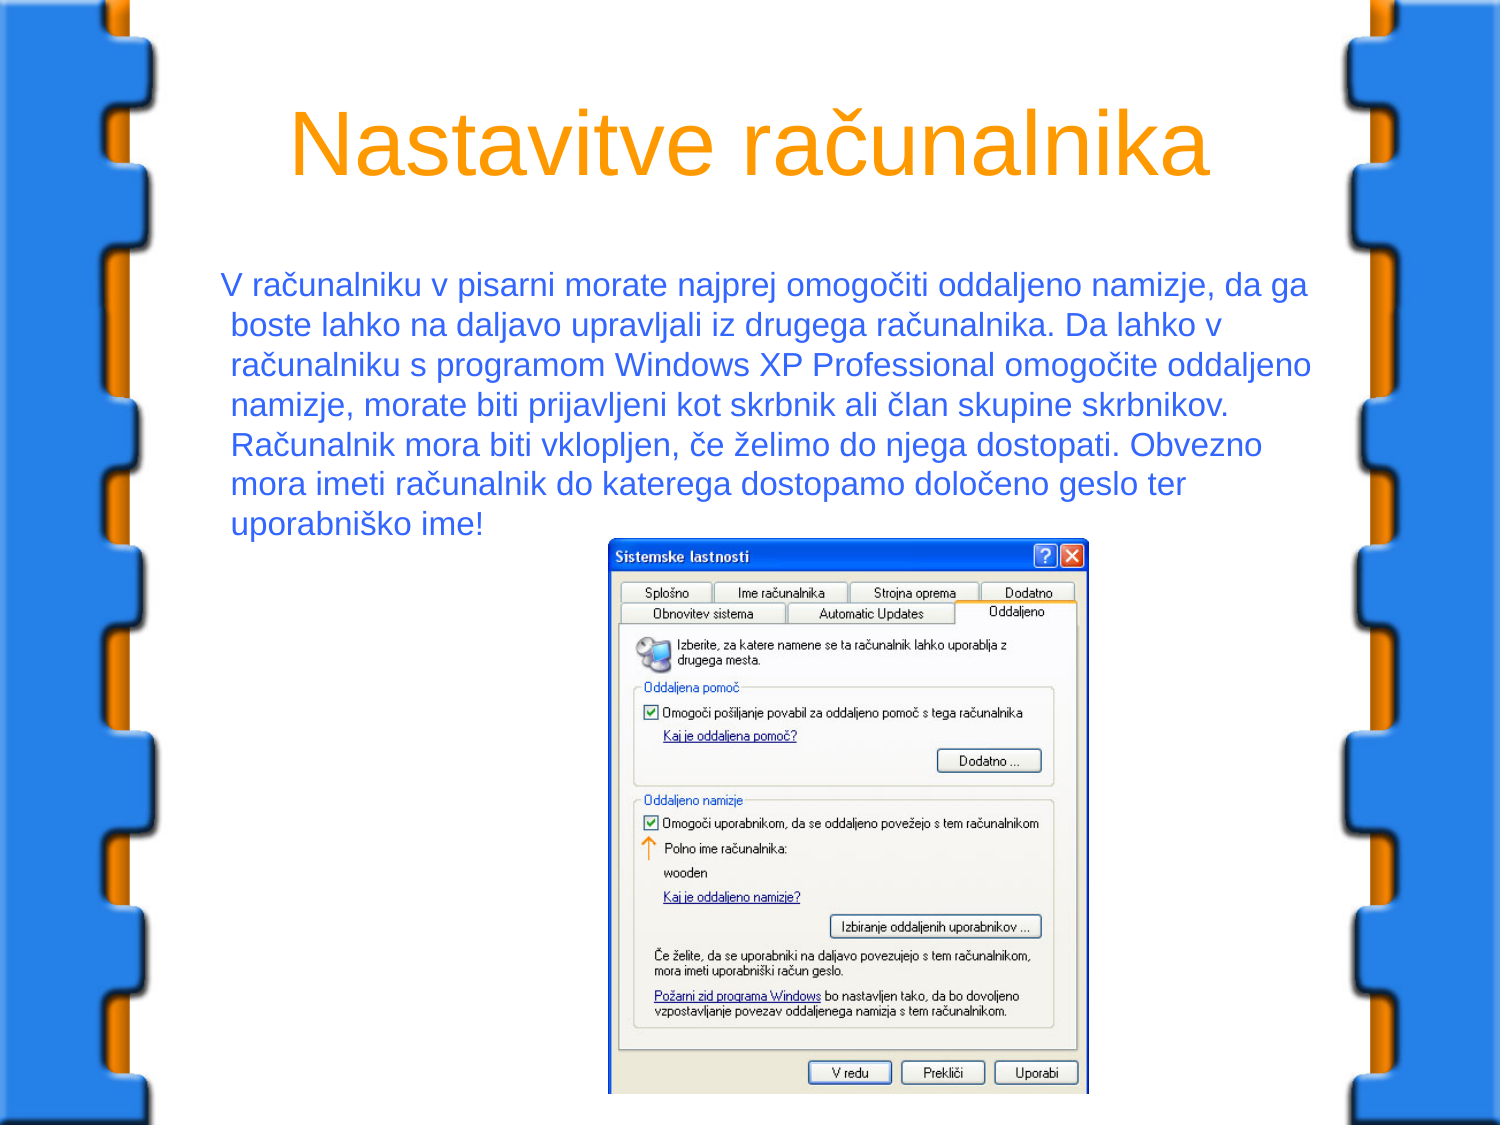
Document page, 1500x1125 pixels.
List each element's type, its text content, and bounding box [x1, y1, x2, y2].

picture [1280, 0, 1500, 1125]
title Nastavitve računalnika [159, 45, 1341, 233]
picture [0, 0, 220, 1125]
list V računalniku v pisarni morate najprej omogočiti oddaljeno namizje, da ga boste lahko na daljavo upravljali iz drugega računalnika. Da lahko v računalniku s programom Windows XP Professional omogočite oddaljeno namizje, morate biti prijavljeni kot skrbnik ali član skupine skrbnikov. Računalnik mora biti vklopljen, če želimo do njega dostopati. Obvezno mora imeti računalnik do katerega dostopamo določeno geslo ter uporabniško ime! [159, 255, 1365, 998]
picture [608, 538, 1089, 1094]
